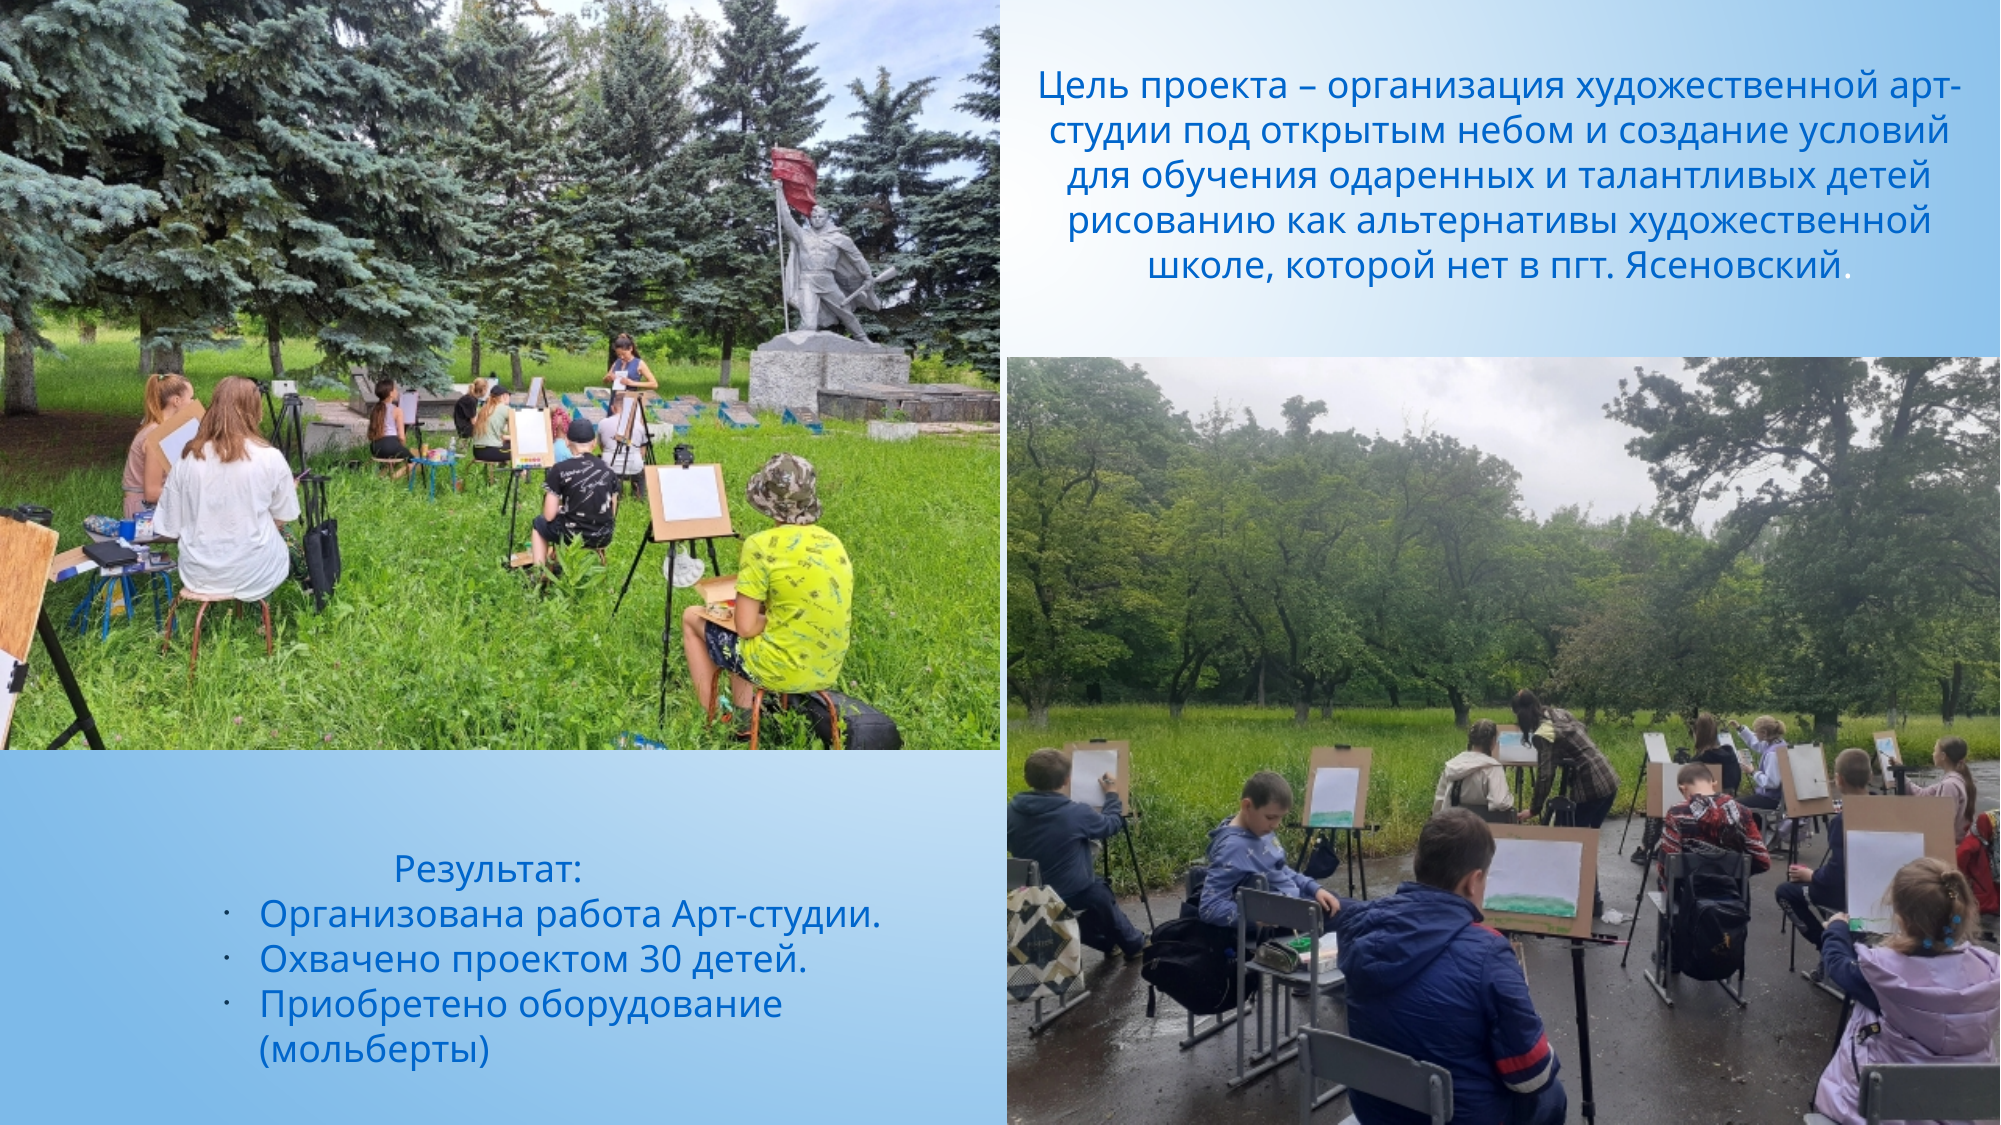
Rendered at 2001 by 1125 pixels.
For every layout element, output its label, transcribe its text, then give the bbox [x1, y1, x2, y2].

text_box Цель проекта – организация художественной арт-студии под открытым небом и создание условий для обучения одаренных и талантливых детей рисованию как альтернативы художественной школе, которой нет в пгт. Ясеновский. [999, 53, 2000, 294]
picture [0, 0, 2000, 1125]
text_box Результат: Организована работа Арт-студии. Охвачено проектом 30 детей. Приобретено оборудование (мольберты) [0, 837, 989, 1078]
